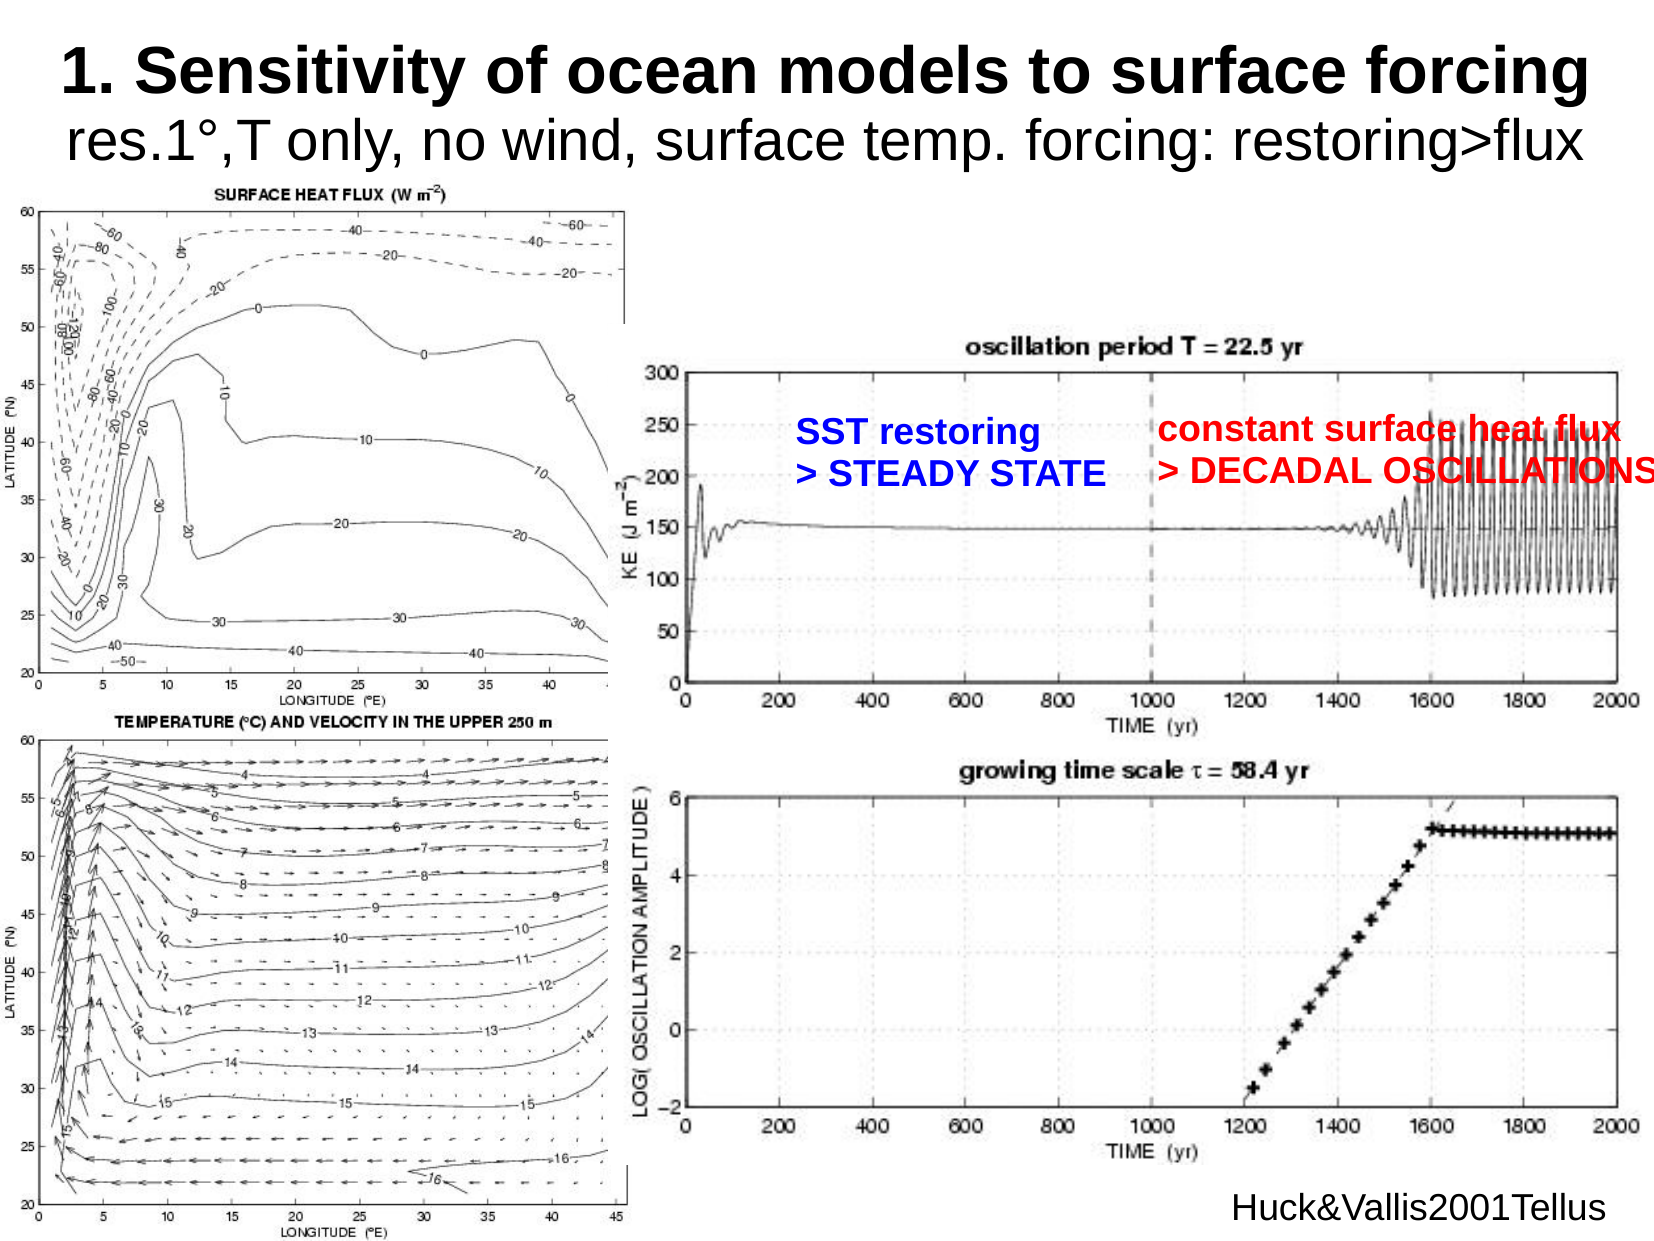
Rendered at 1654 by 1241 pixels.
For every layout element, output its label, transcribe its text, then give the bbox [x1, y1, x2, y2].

text_box Huck&Vallis2001Tellus [1216, 1178, 1623, 1236]
text_box SST restoring > STEADY STATE [780, 403, 1123, 502]
title 1. Sensitivity of ocean models to surface forcing res.1°,T only, no wind, surface temp. forcing: restoring>flux [0, 0, 1654, 207]
list constant surface heat flux > DECADAL OSCILLATIONS [1157, 407, 1654, 556]
picture [0, 177, 1648, 1241]
